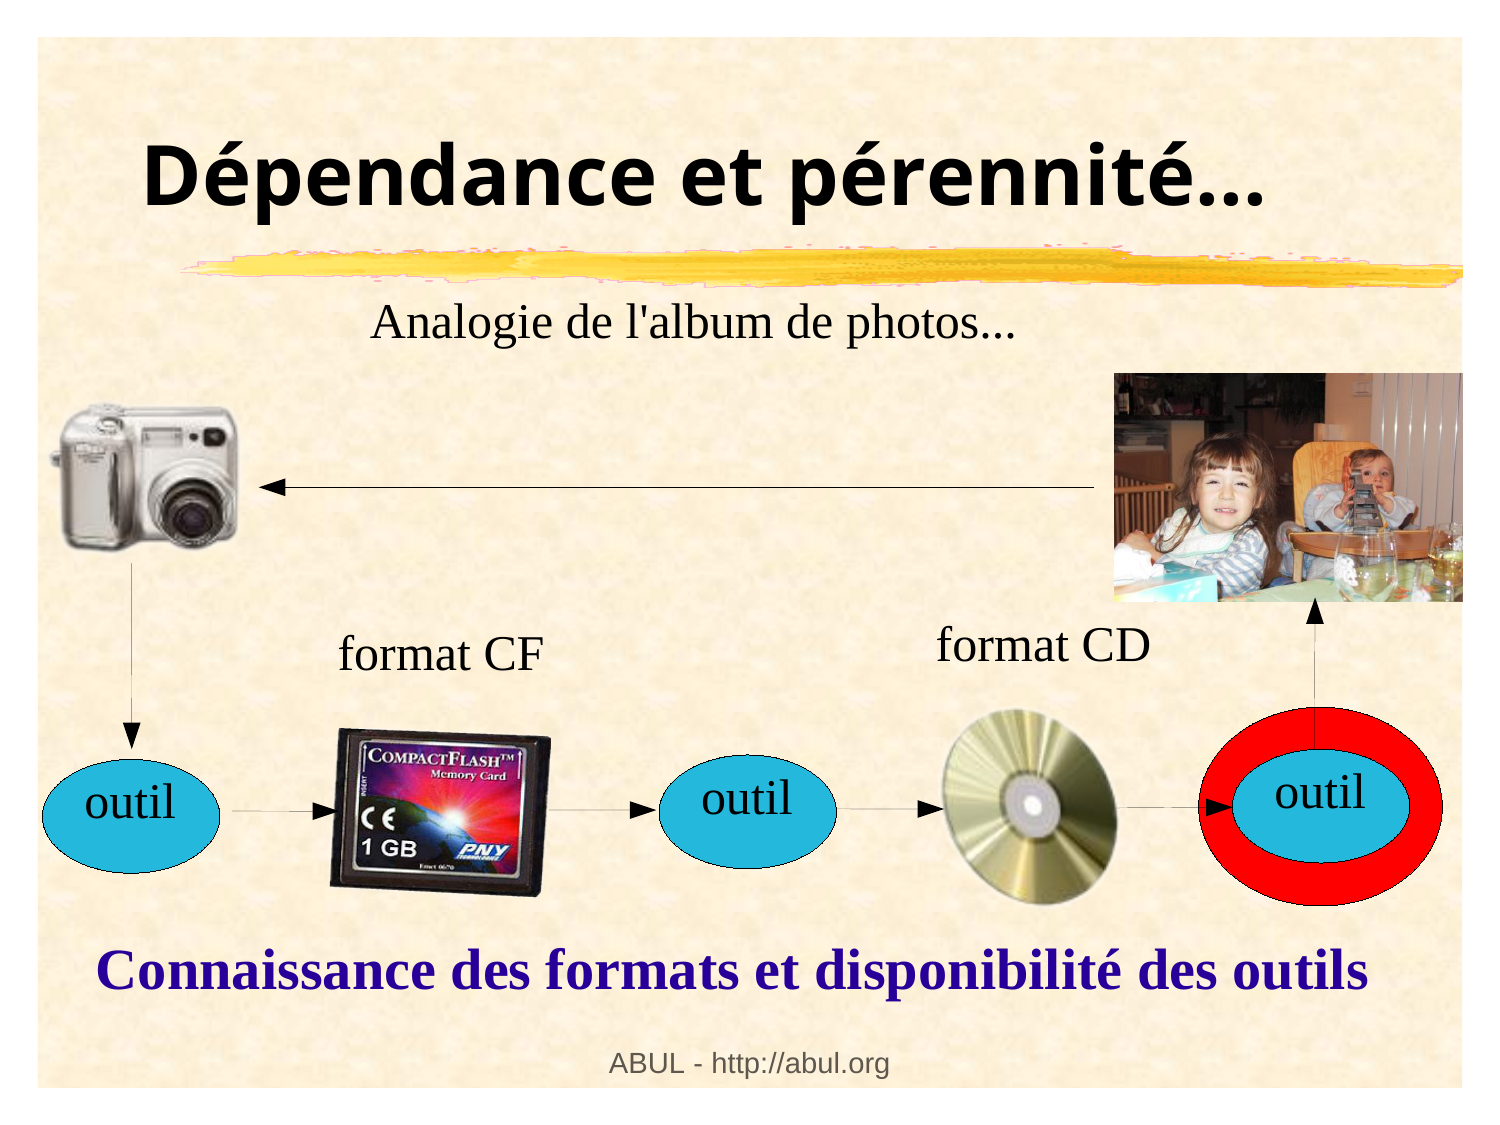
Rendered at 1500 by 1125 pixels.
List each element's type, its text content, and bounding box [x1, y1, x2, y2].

text_box outil [84, 774, 190, 846]
title Dépendance et pérennité... [125, 37, 1372, 310]
text_box outil [701, 769, 806, 842]
text_box [42, 759, 220, 874]
picture [37, 37, 1463, 1088]
text_box [1198, 707, 1443, 906]
text_box format CD [935, 617, 1192, 689]
text_box [659, 754, 837, 869]
text_box format CF [337, 625, 586, 698]
text_box Connaissance des formats et disponibilité des outils [95, 937, 1463, 1046]
text_box outil [1274, 764, 1379, 836]
text_box Analogie de l'album de photos... [369, 293, 1189, 366]
